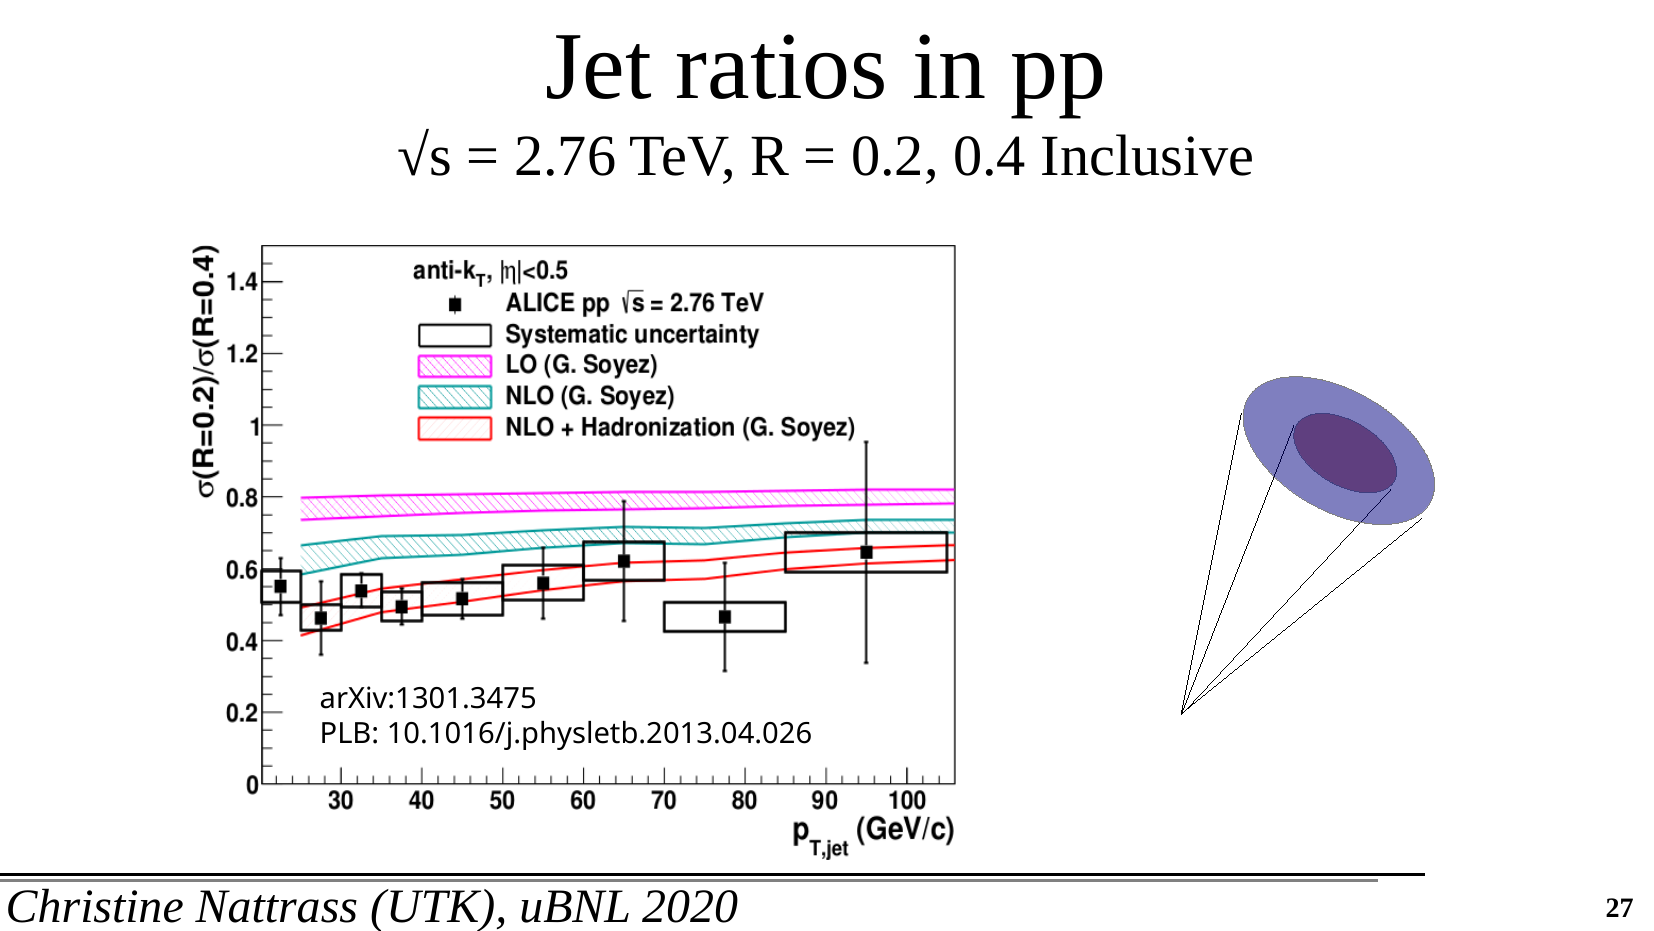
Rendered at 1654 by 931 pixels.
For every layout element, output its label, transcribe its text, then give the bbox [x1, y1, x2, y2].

picture [192, 245, 956, 860]
text_box arXiv:1301.3475 PLB: 10.1016/j.physletb.2013.04.026 [304, 672, 828, 757]
title Jet ratios in pp √s = 2.76 TeV, R = 0.2, 0.4 Inclusive [99, 19, 1554, 196]
text_box [1243, 376, 1435, 525]
